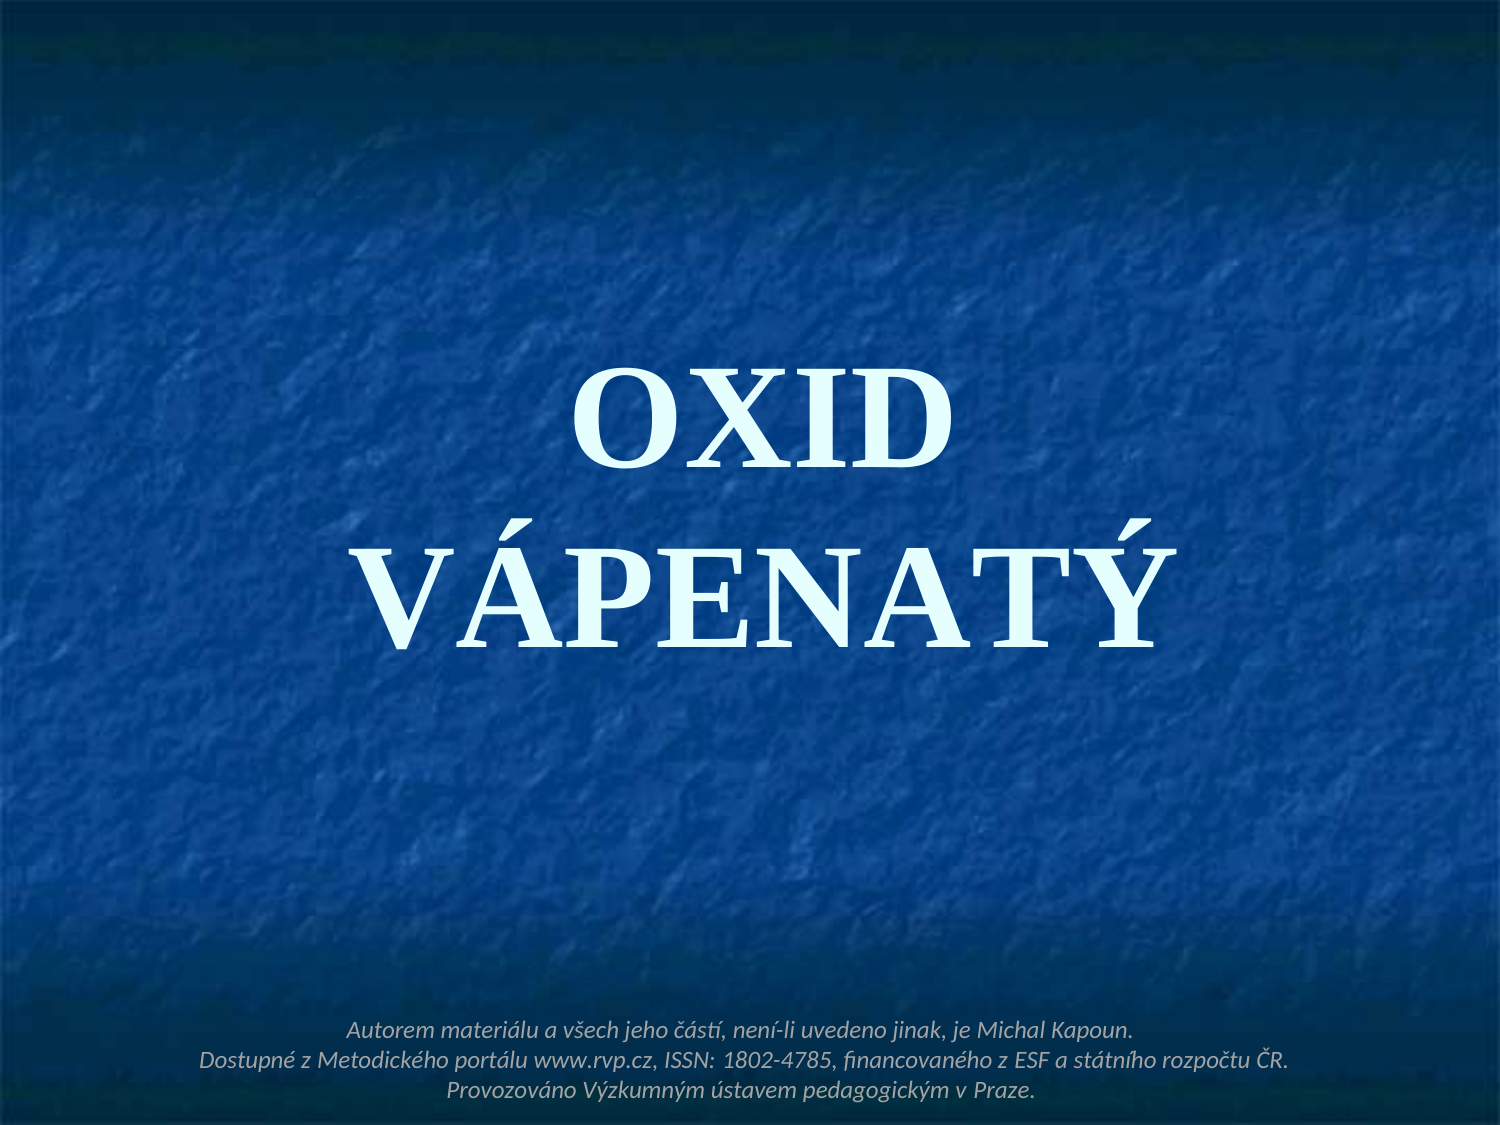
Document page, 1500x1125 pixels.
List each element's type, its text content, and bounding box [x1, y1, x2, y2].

picture [0, 0, 1500, 1125]
text_box Autorem materiálu a všech jeho částí, není-li uvedeno jinak, je Michal Kapoun. Dostupné z Metodického portálu www.rvp.cz, ISSN: 1802-4785, financovaného z ESF a státního rozpočtu ČR. Provozováno Výzkumným ústavem pedagogickým v Praze. [147, 1011, 1341, 1106]
title OXID VÁPENATÝ [88, 310, 1439, 686]
